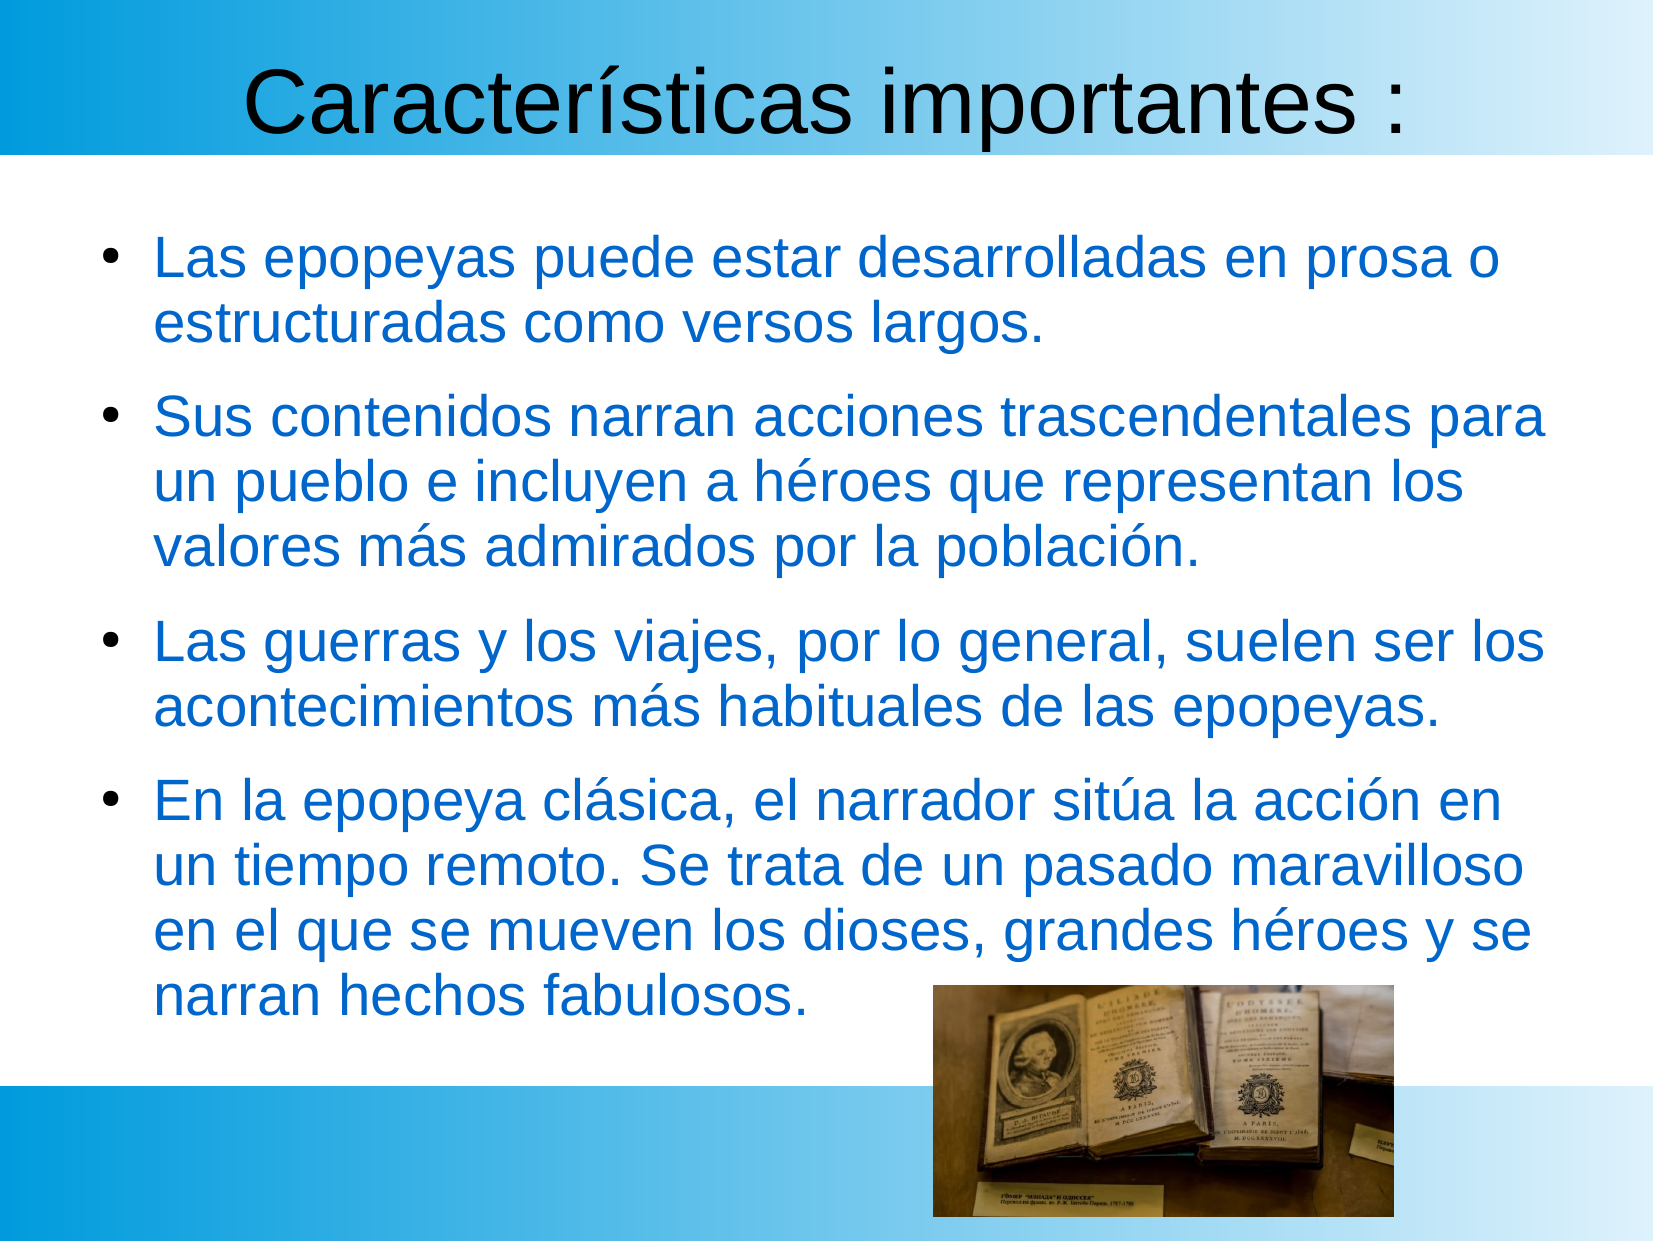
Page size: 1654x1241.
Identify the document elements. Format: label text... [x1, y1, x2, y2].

title Características importantes : [82, 49, 1571, 155]
list Las epopeyas puede estar desarrolladas en prosa o estructuradas como versos largos. Sus contenidos narran acciones trascendentales para un pueblo e incluyen a héroes que representan los valores más admirados por la población. Las guerras y los viajes, por lo general, suelen ser los acontecimientos más habituales de las epopeyas. En la epopeya clásica, el narrador sitúa la acción en un tiempo remoto. Se trata de un pasado maravilloso en el que se mueven los dioses, grandes héroes y se narran hechos fabulosos. [82, 224, 1571, 944]
picture [933, 985, 1394, 1217]
